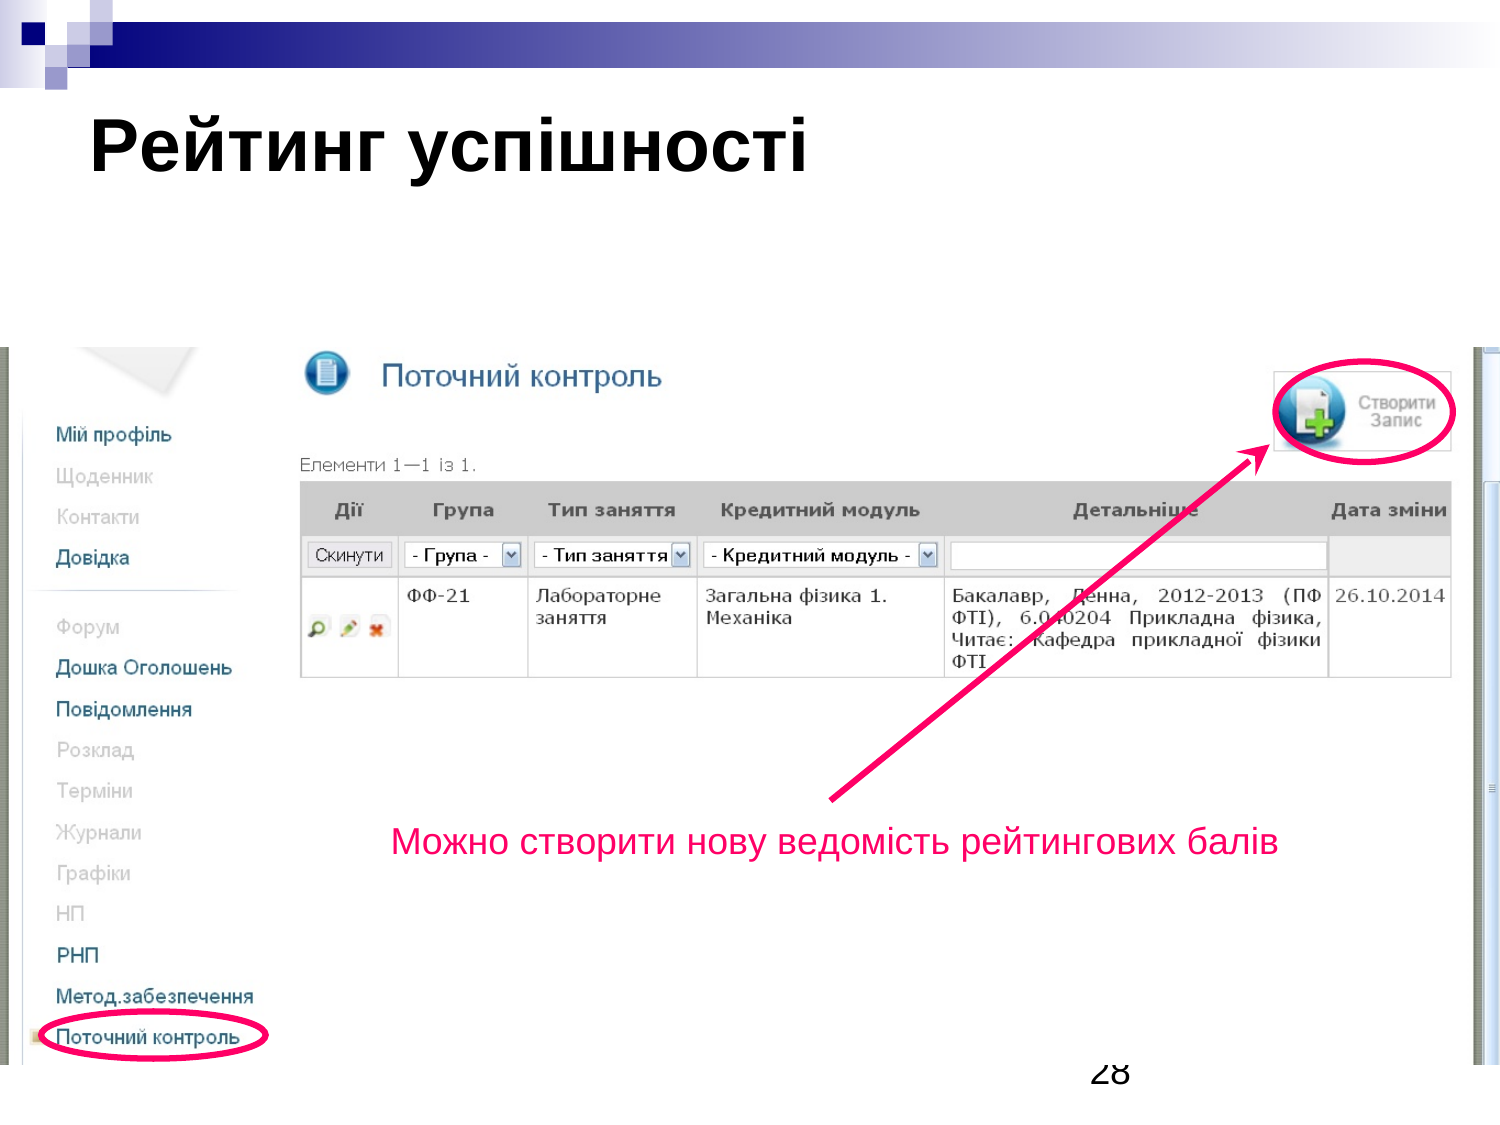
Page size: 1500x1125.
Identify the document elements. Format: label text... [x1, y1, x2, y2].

text_box [1275, 361, 1453, 463]
text_box [41, 1011, 266, 1059]
text_box Можно створити нову ведомість рейтингових балів [375, 809, 1295, 870]
picture [0, 347, 1500, 1065]
title Рейтинг успішності [75, 74, 1426, 208]
